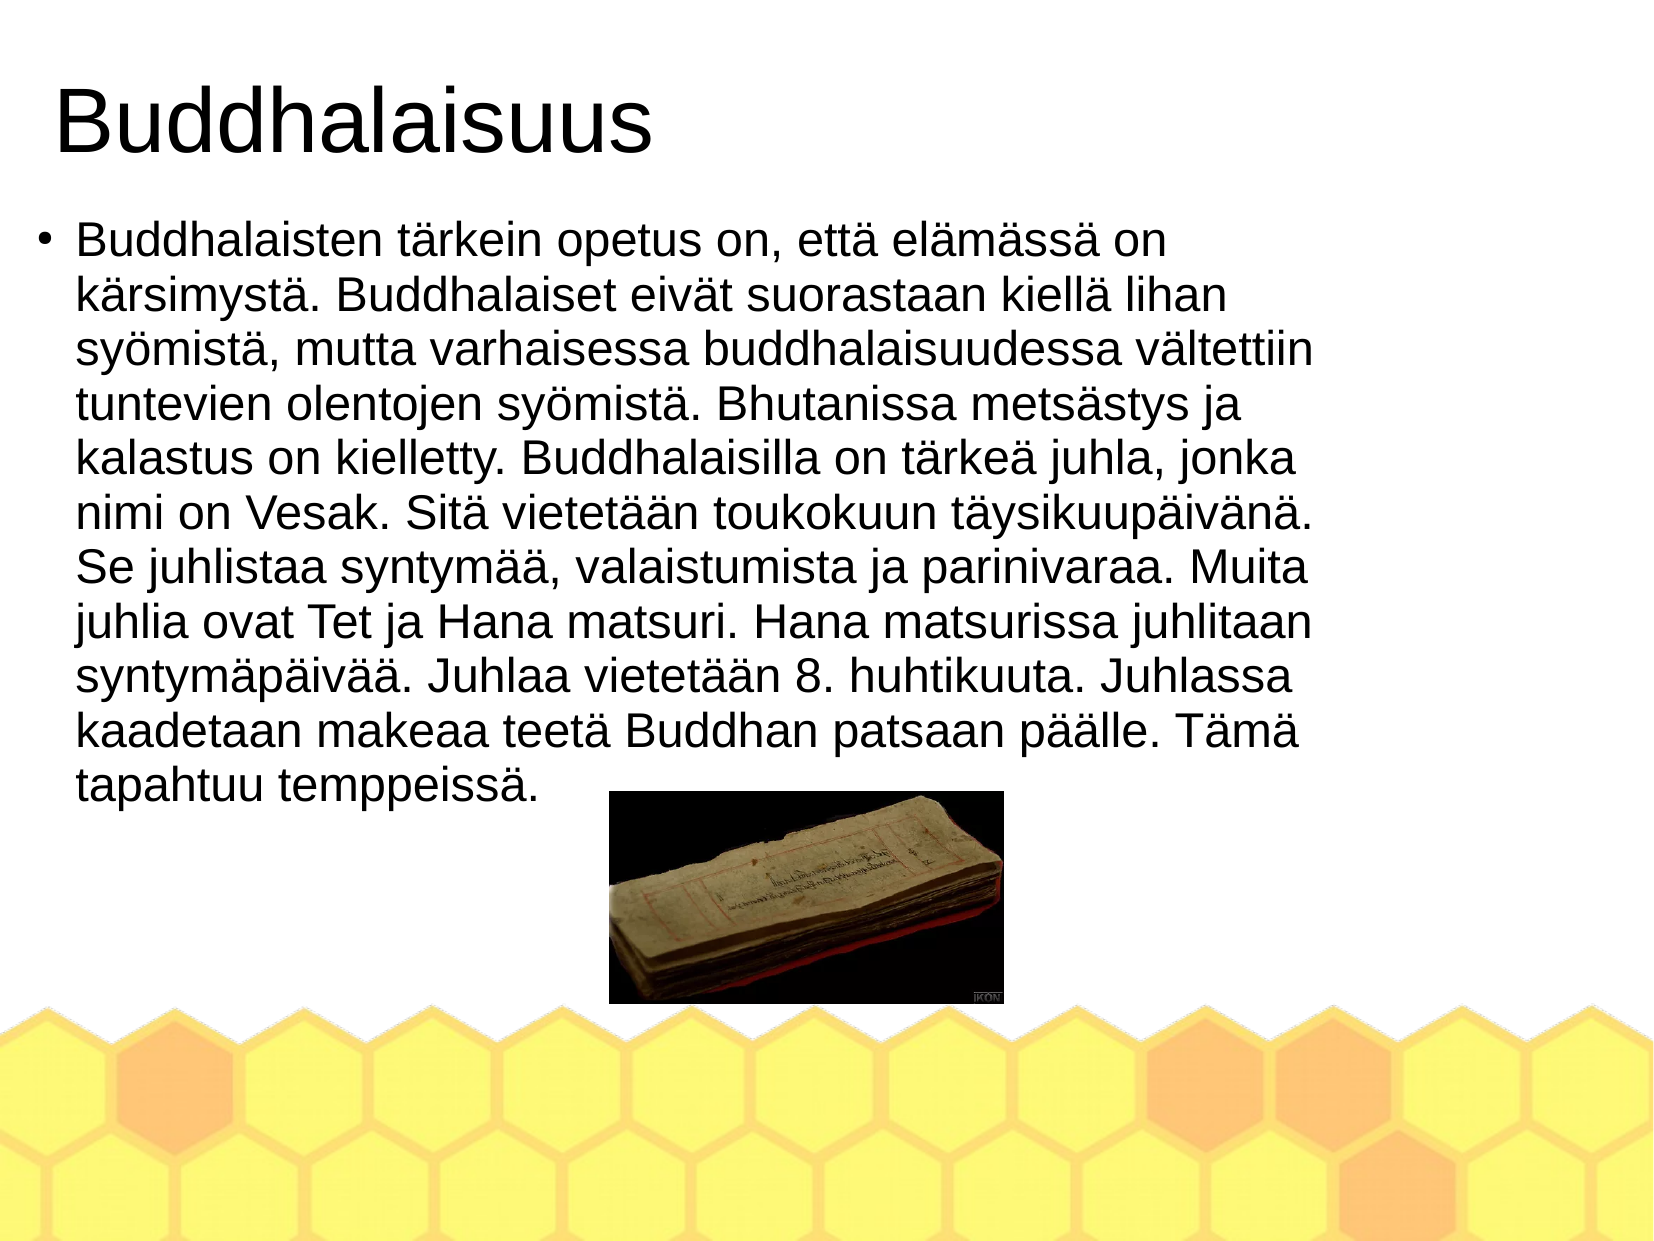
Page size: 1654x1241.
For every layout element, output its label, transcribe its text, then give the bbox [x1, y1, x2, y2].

title Buddhalaisuus [0, 17, 1099, 225]
list Buddhalaisten tärkein opetus on, että elämässä on kärsimystä. Buddhalaiset eivät suorastaan kiellä lihan syömistä, mutta varhaisessa buddhalaisuudessa vältettiin tuntevien olentojen syömistä. Bhutanissa metsästys ja kalastus on kielletty. Buddhalaisilla on tärkeä juhla, jonka nimi on Vesak. Sitä vietetään toukokuun täysikuupäivänä. Se juhlistaa syntymää, valaistumista ja parinivaraa. Muita juhlia ovat Tet ja Hana matsuri. Hana matsurissa juhlitaan syntymäpäivää. Juhlaa vietetään 8. huhtikuuta. Juhlassa kaadetaan makeaa teetä Buddhan patsaan päälle. Tämä tapahtuu temppeissä. [23, 212, 1323, 851]
picture [0, 791, 1654, 1241]
